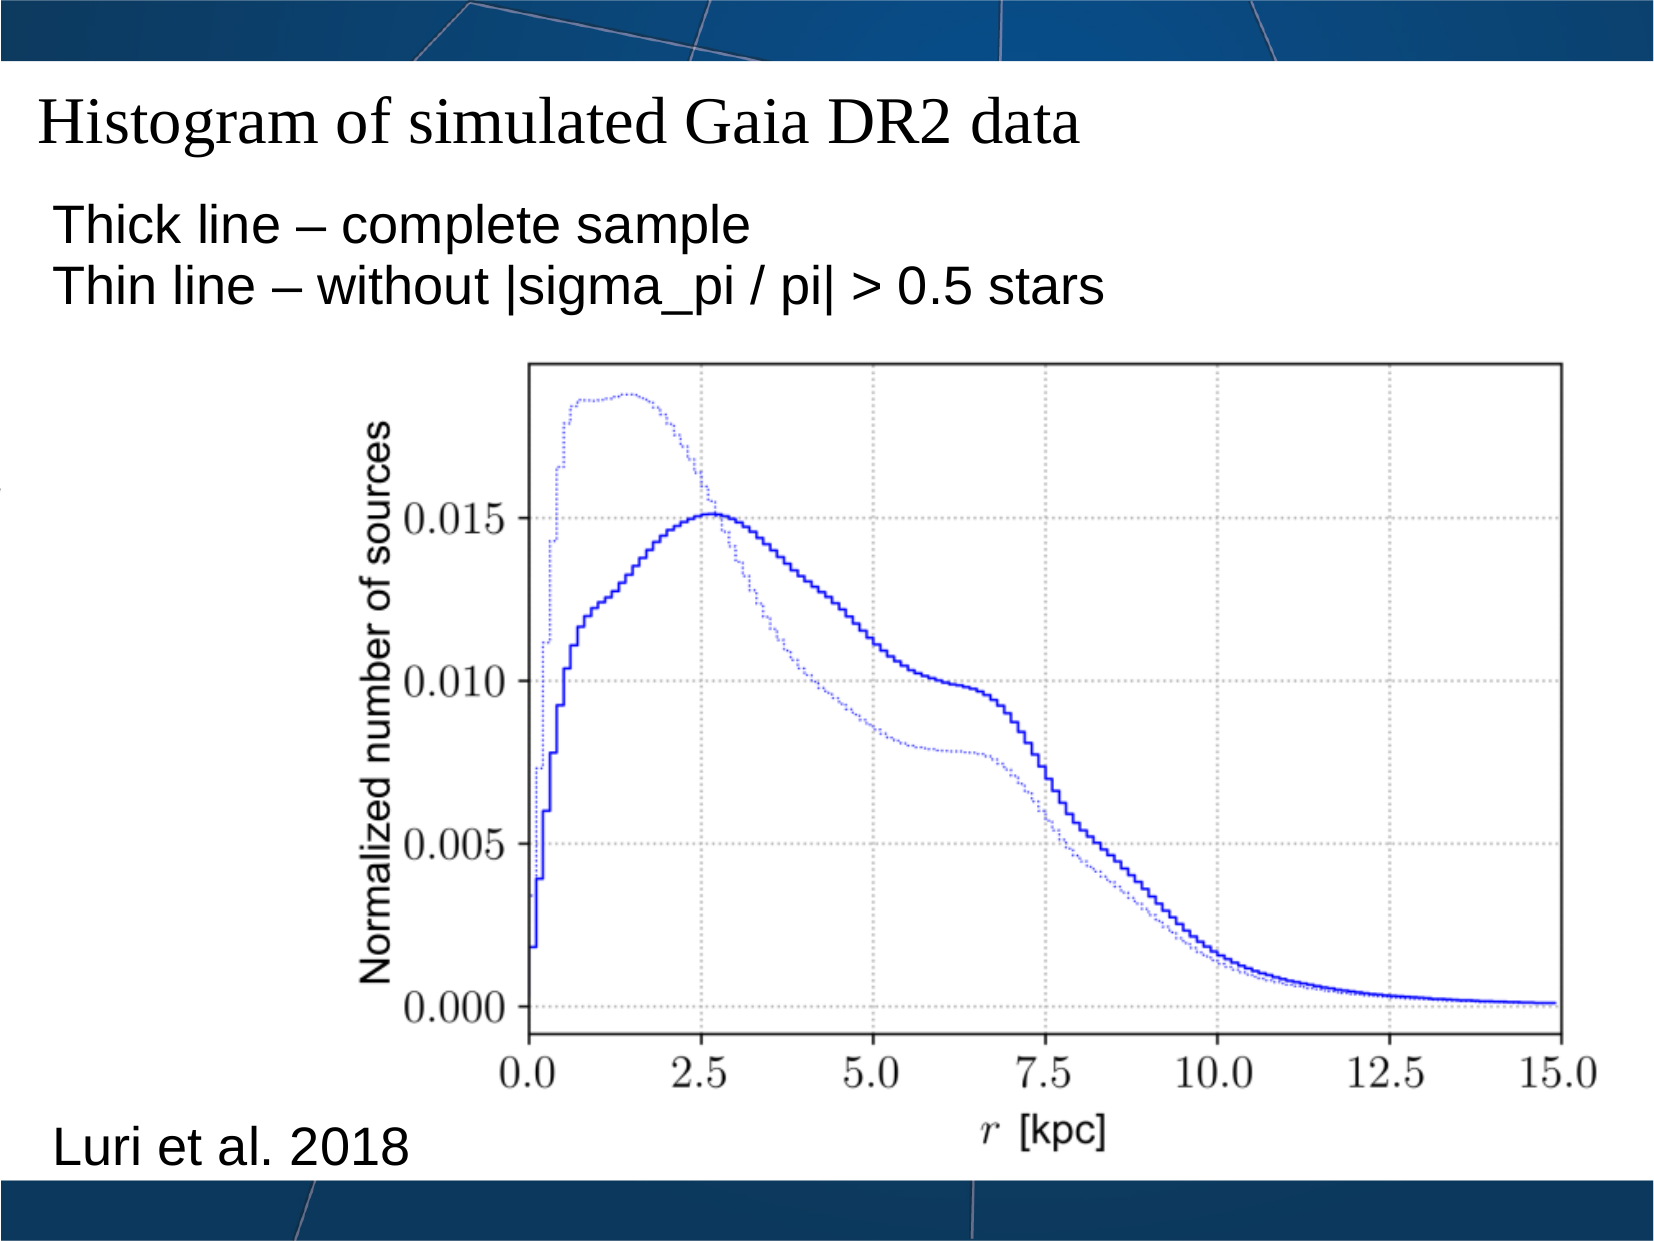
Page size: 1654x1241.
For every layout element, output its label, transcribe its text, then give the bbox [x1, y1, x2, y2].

text_box Thick line – complete sample Thin line – without |sigma_pi / pi| > 0.5 stars [37, 187, 1388, 384]
picture [0, 0, 1654, 1241]
text_box Luri et al. 2018 [37, 1109, 563, 1241]
title Histogram of simulated Gaia DR2 data [37, 17, 1526, 226]
